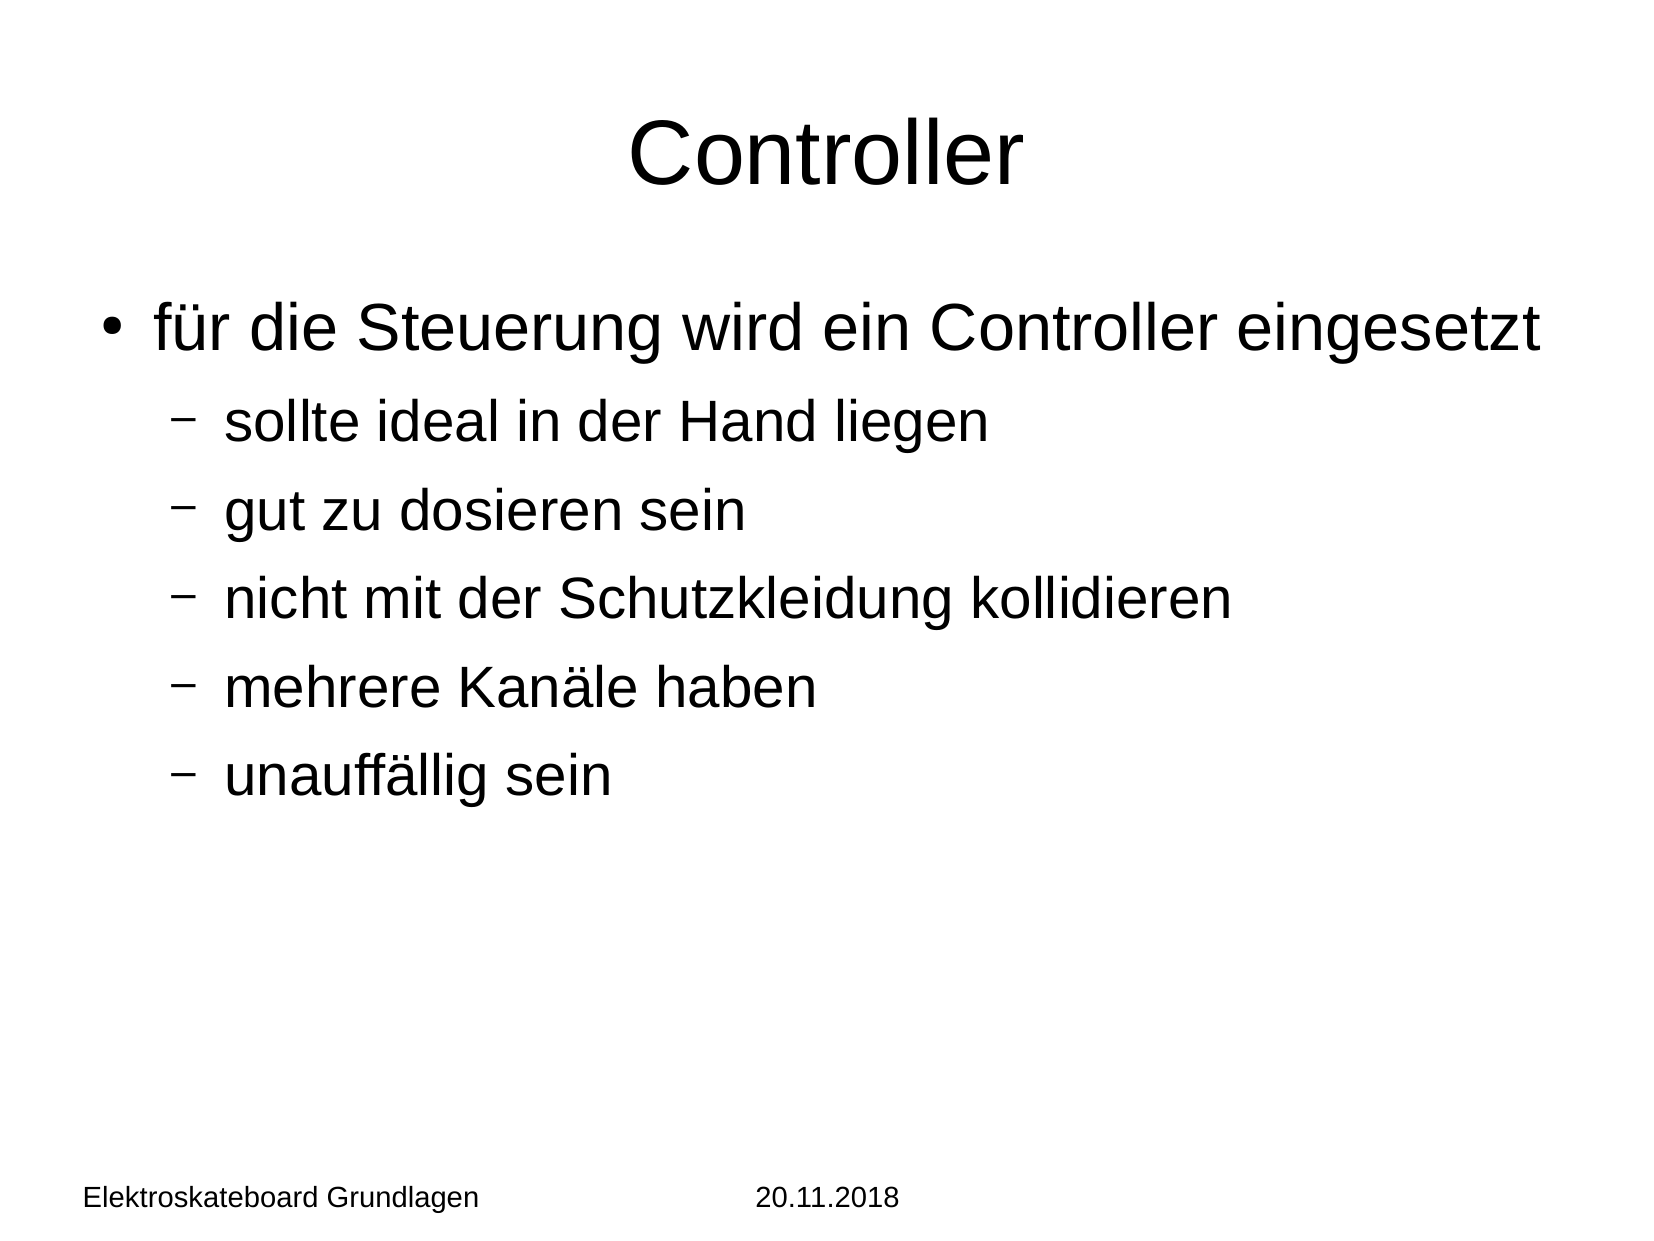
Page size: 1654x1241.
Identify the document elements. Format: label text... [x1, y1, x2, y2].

title Controller [82, 49, 1571, 257]
list für die Steuerung wird ein Controller eingesetzt sollte ideal in der Hand liegen gut zu dosieren sein nicht mit der Schutzkleidung kollidieren mehrere Kanäle haben unauffällig sein [82, 290, 1571, 1010]
